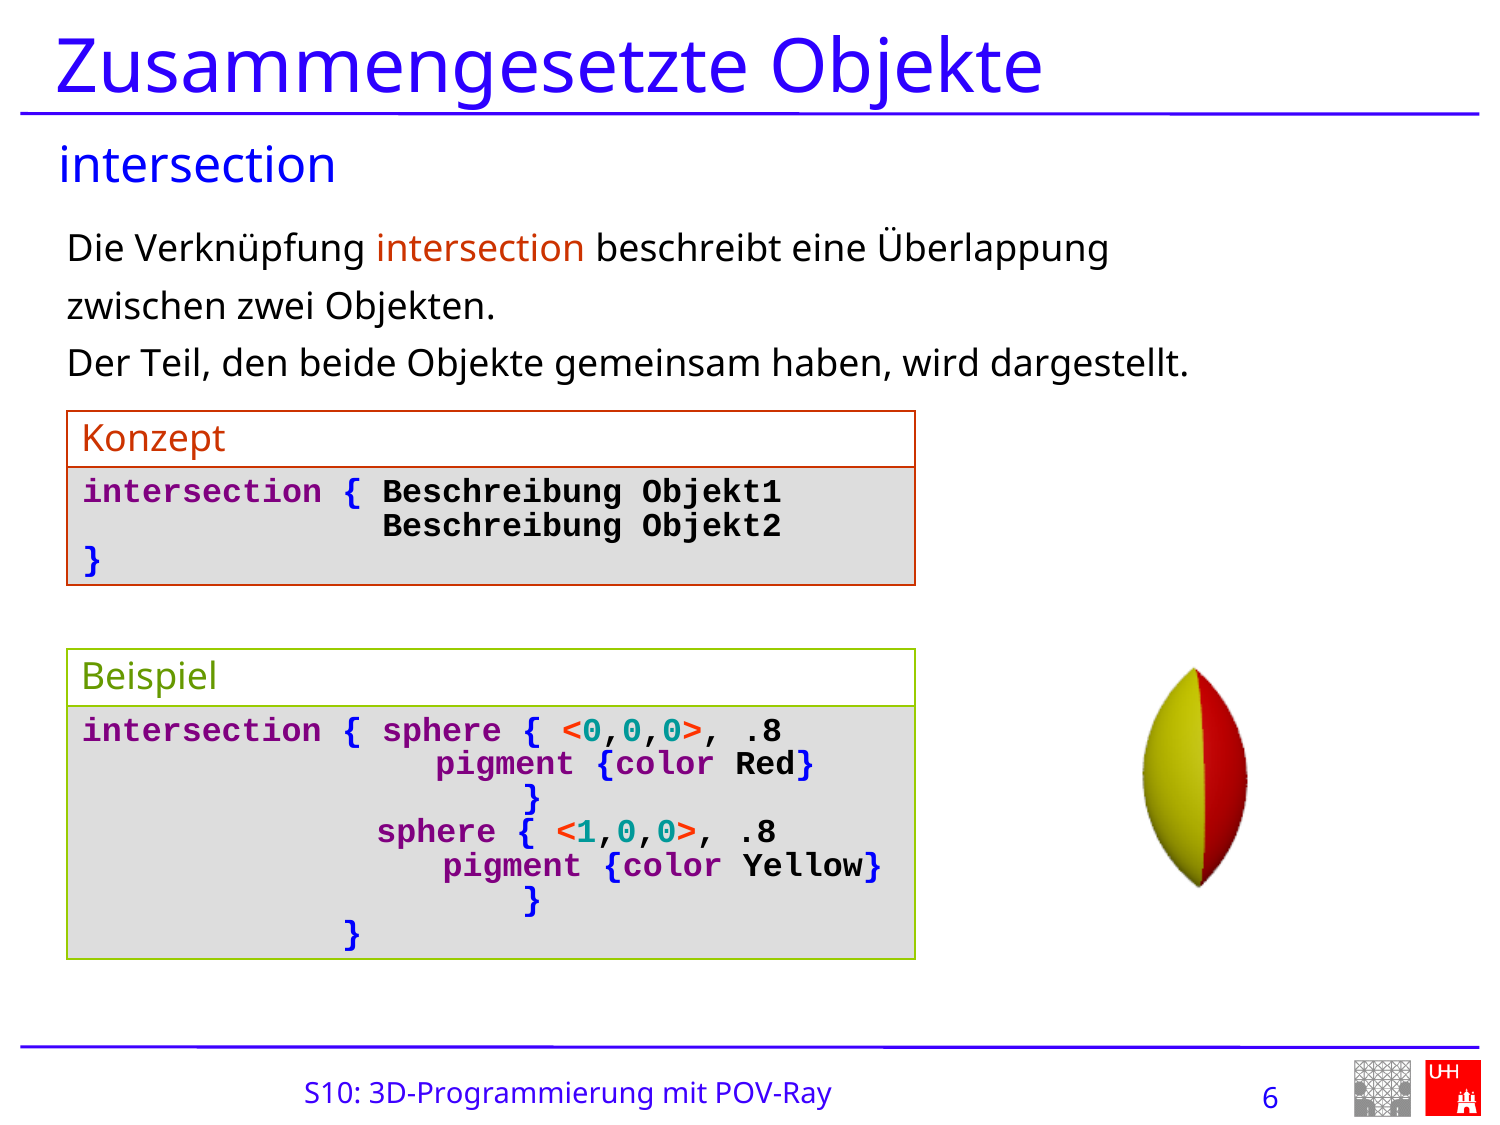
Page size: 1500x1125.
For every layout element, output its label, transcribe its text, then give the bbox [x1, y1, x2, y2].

picture [1422, 1058, 1483, 1119]
title Zusammengesetzte Objekte [29, 10, 1152, 116]
list Die Verknüpfung intersection beschreibt eine Überlappung zwischen zwei Objekten. Der Teil, den beide Objekte gemeinsam haben, wird dargestellt. [52, 221, 1471, 1002]
text_box intersection { Beschreibung Objekt1 Beschreibung Objekt2 } [67, 468, 916, 585]
text_box intersection [32, 112, 1155, 215]
text_box Beispiel [67, 649, 916, 706]
text_box intersection { sphere { <0,0,0>, .8 pigment {color Red} } sphere { <1,0,0>, .8 pigment {color Yellow} } } [67, 706, 916, 960]
picture [1352, 1058, 1414, 1119]
text_box Konzept [67, 410, 916, 468]
picture [944, 590, 1447, 966]
